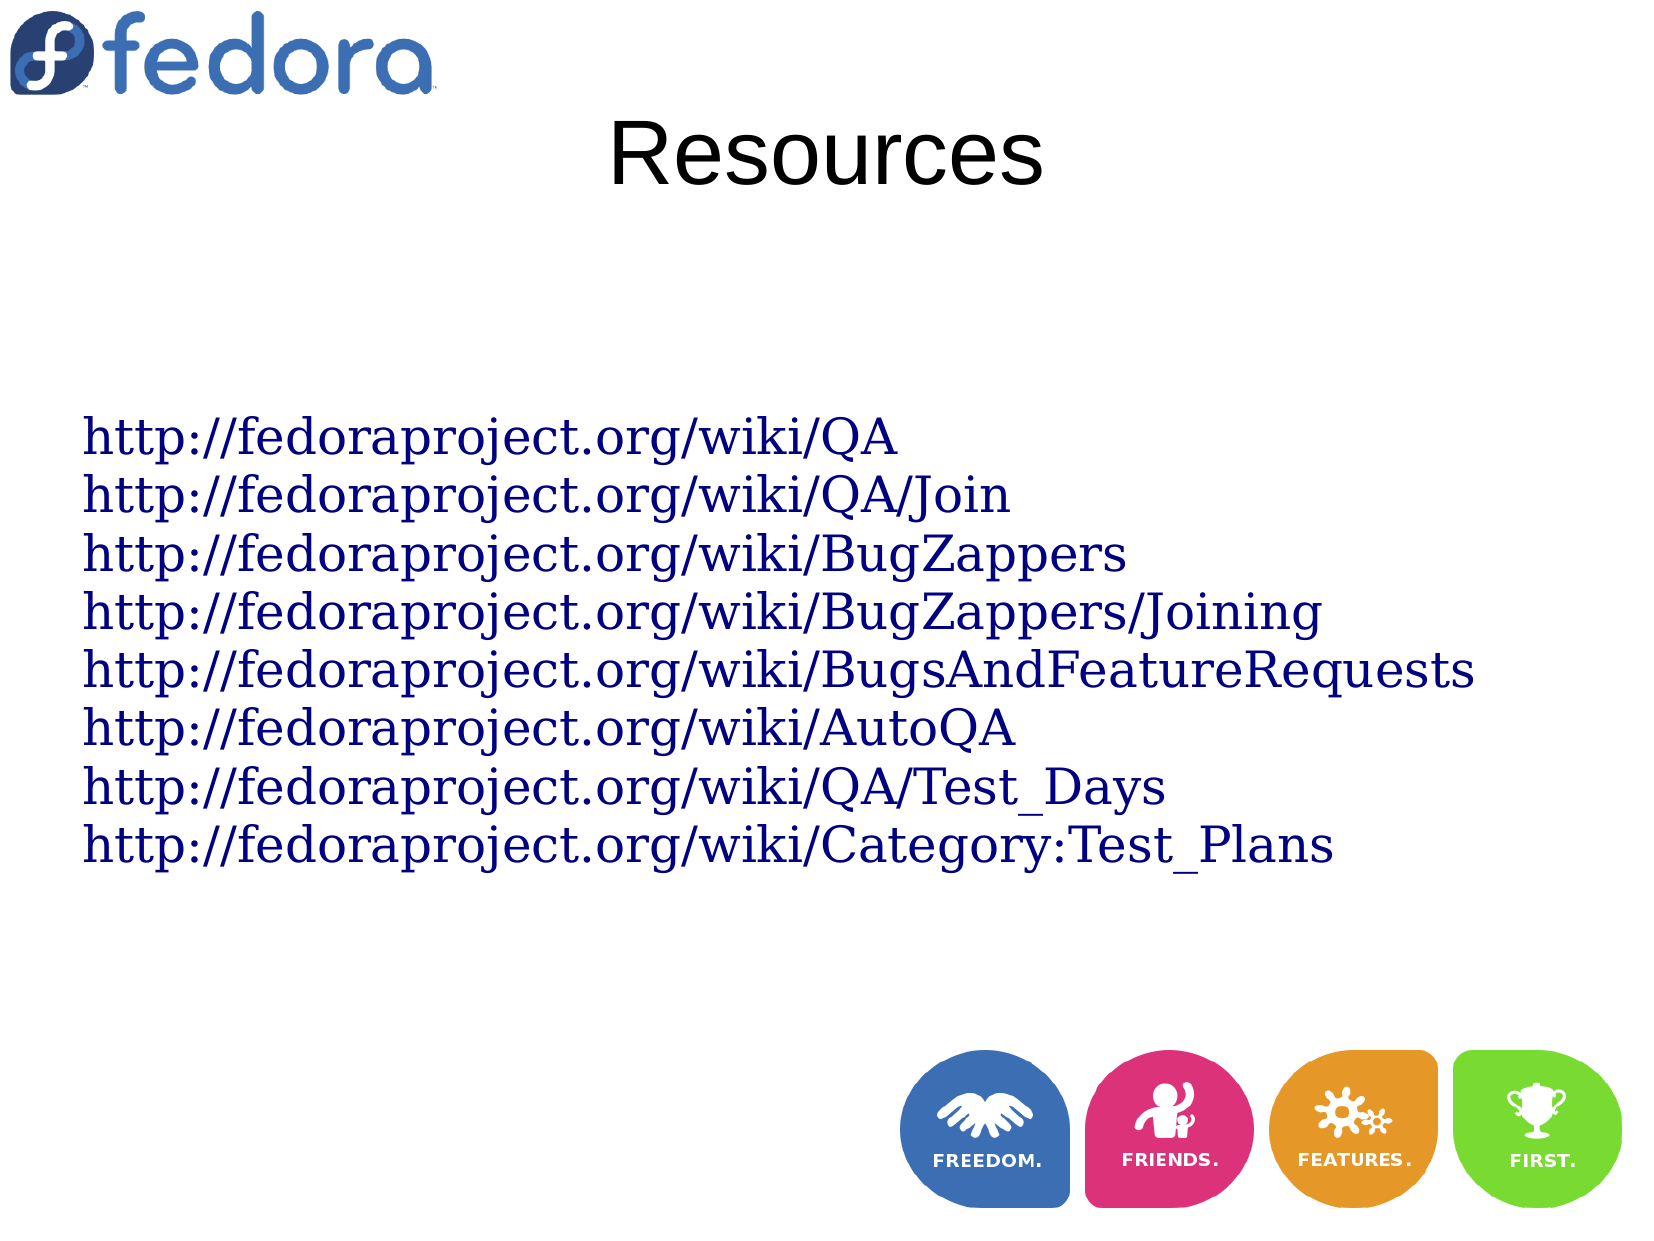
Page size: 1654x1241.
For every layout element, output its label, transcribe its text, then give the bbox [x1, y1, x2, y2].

picture [900, 1050, 1622, 1208]
title Resources [82, 49, 1571, 257]
picture [10, 10, 437, 95]
subtitle http://fedoraproject.org/wiki/QA http://fedoraproject.org/wiki/QA/Join http://fedoraproject.org/wiki/BugZappers http://fedoraproject.org/wiki/BugZappers/Joining http://fedoraproject.org/wiki/BugsAndFeatureRequests http://fedoraproject.org/wiki/AutoQA http://fedoraproject.org/wiki/QA/Test_Days http://fedoraproject.org/wiki/Category:Test_Plans [82, 290, 1571, 1109]
